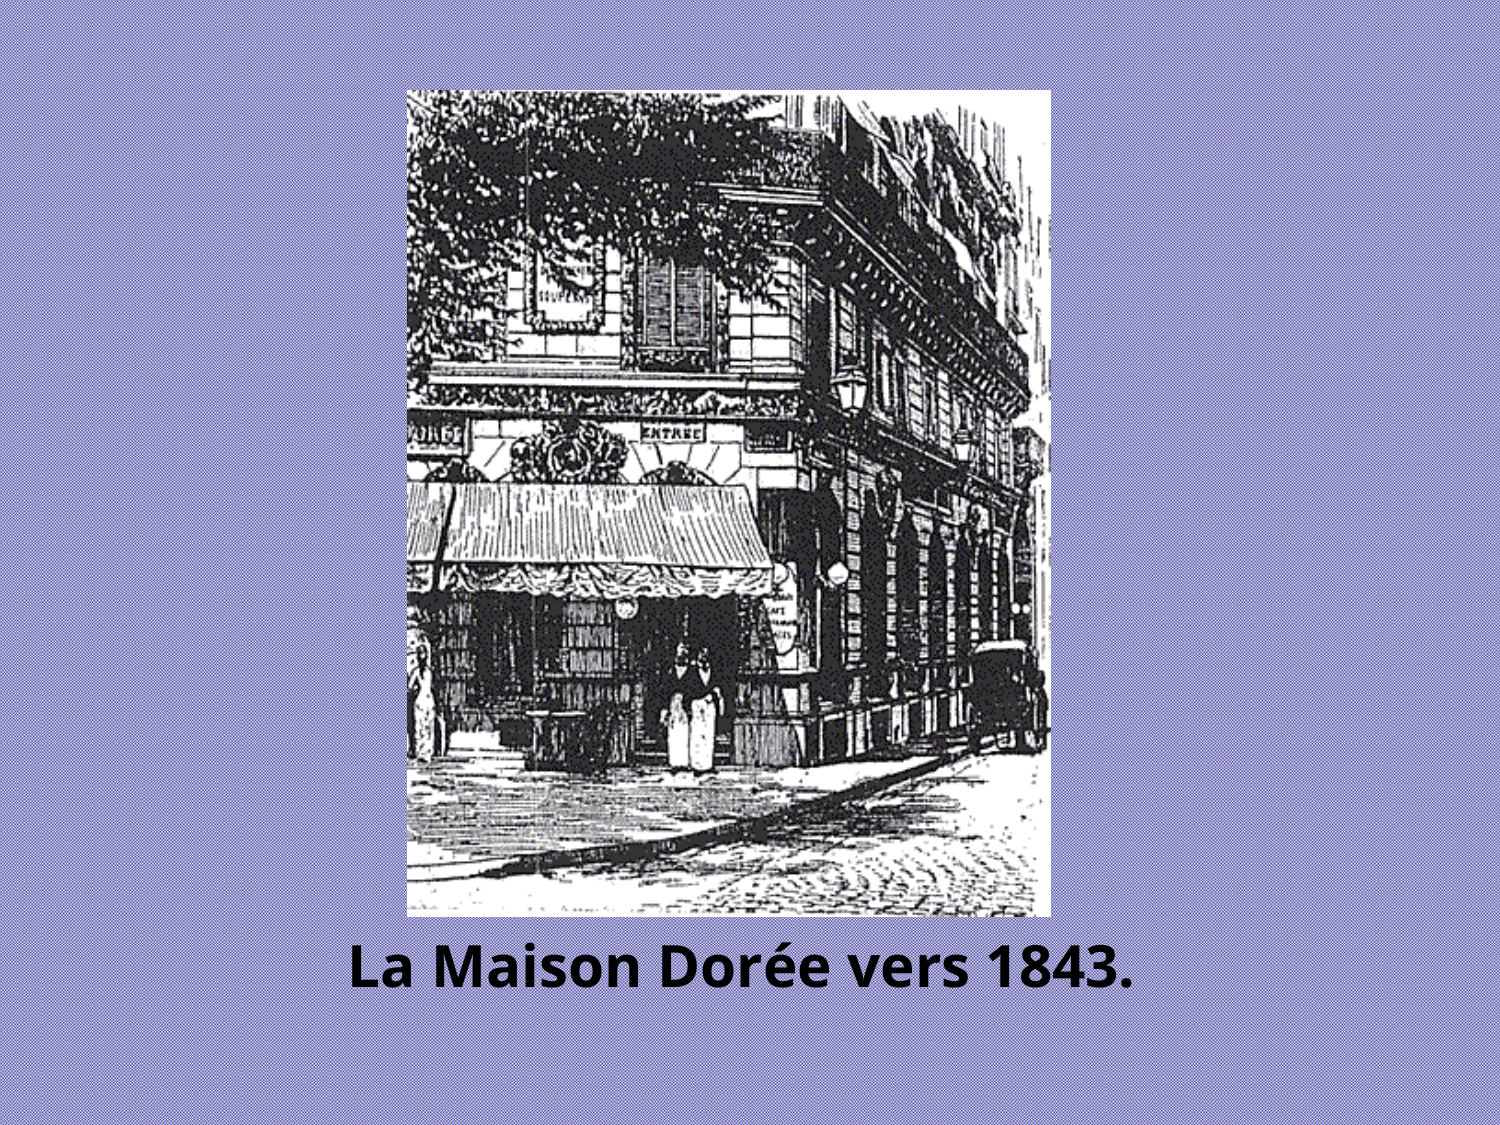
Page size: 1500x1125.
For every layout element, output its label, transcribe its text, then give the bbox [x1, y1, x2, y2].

picture [0, 0, 1500, 1125]
list La Maison Dorée vers 1843. [75, 928, 1426, 1006]
